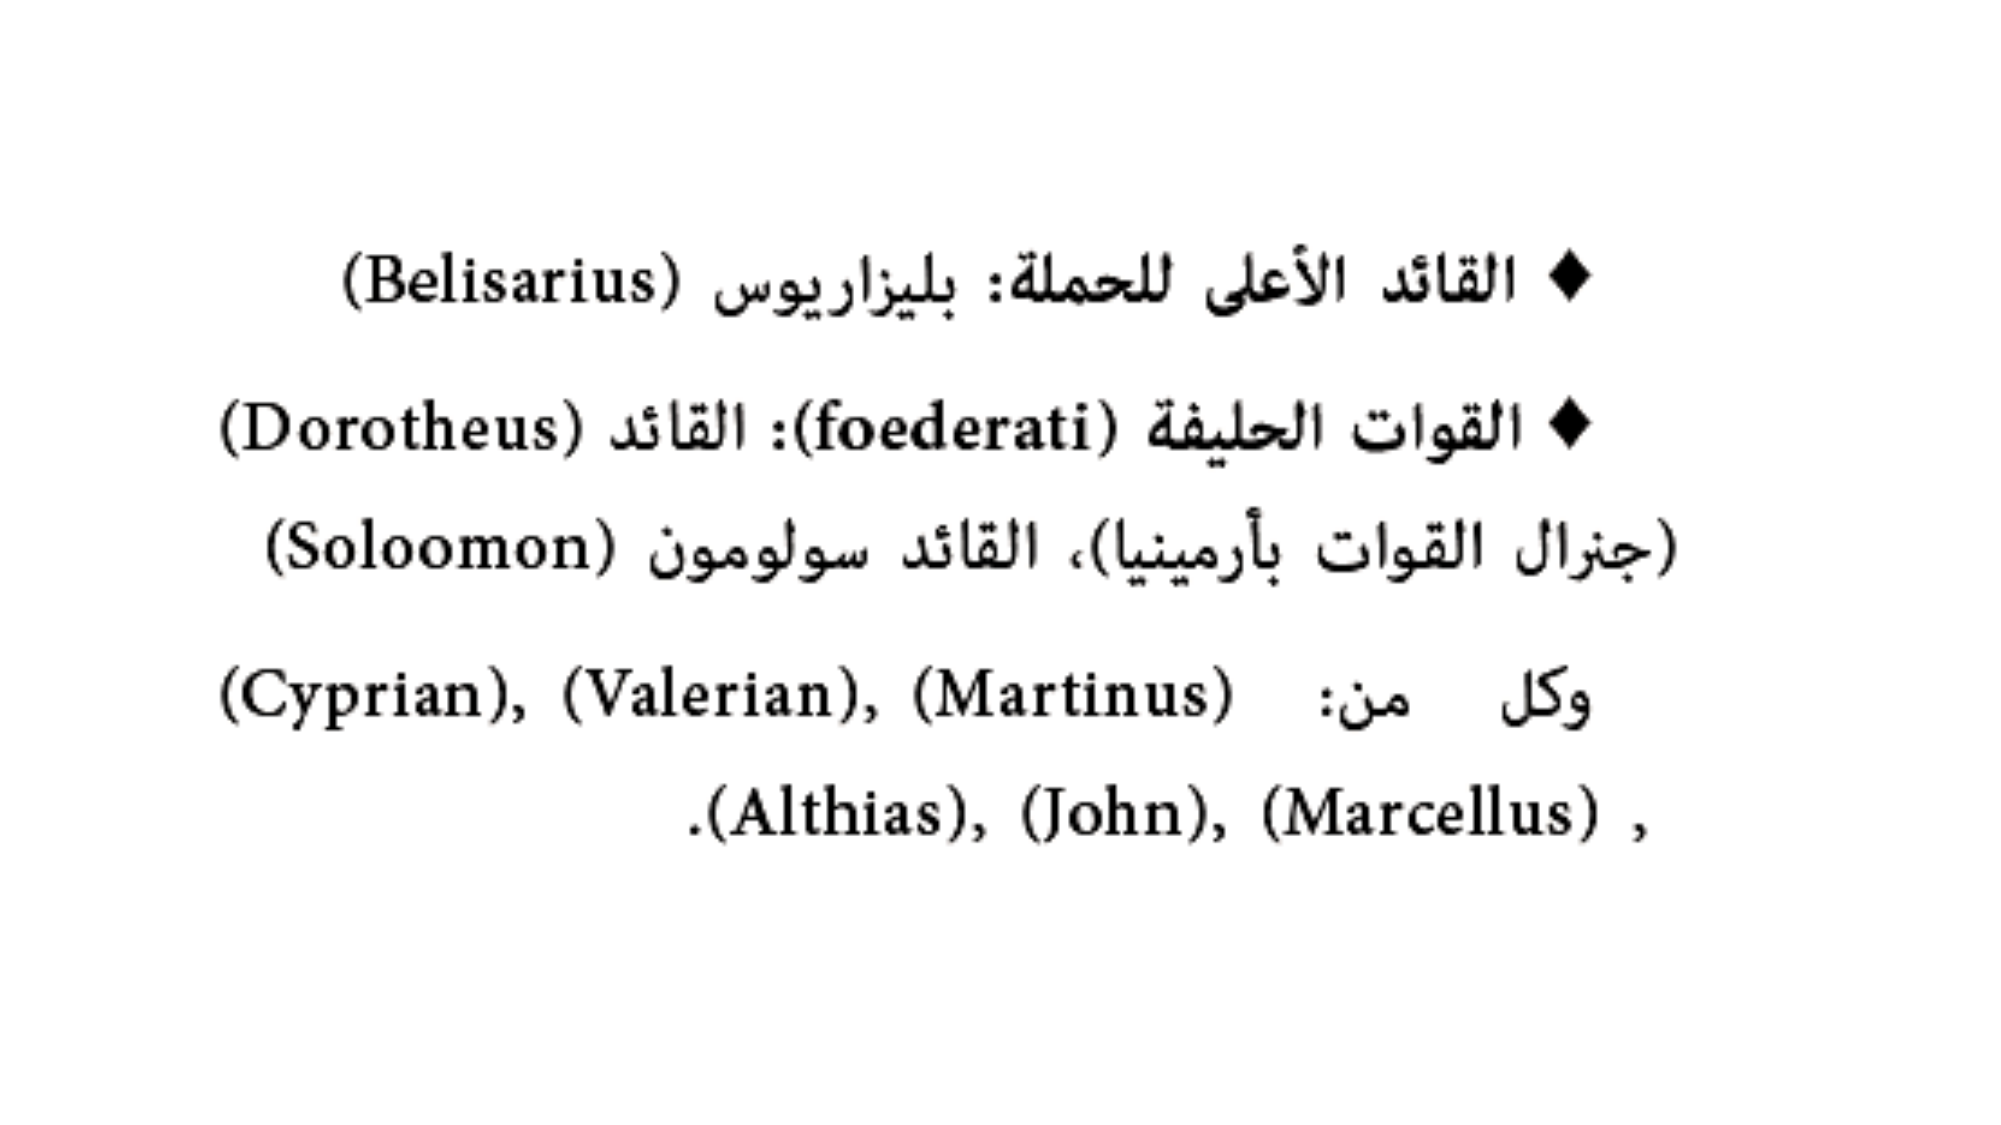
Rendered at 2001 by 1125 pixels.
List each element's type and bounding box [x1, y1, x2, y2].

picture [168, 200, 1685, 887]
